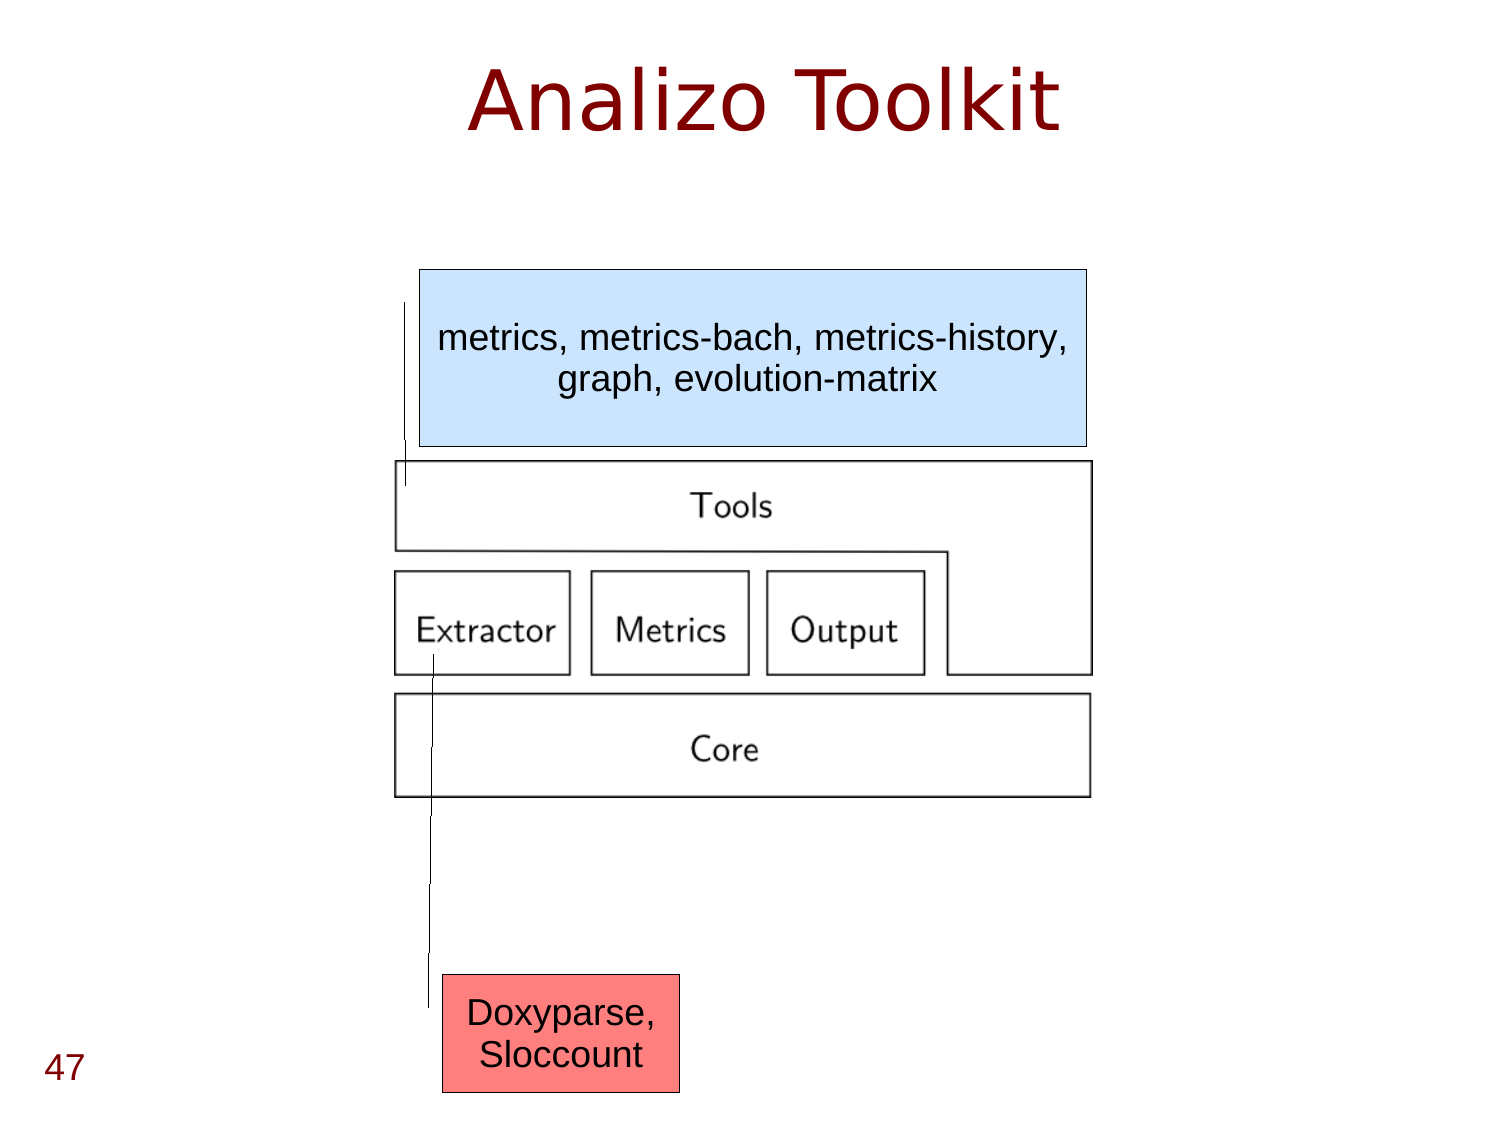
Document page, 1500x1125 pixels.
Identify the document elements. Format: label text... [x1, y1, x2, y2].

text_box Doxyparse, Sloccount [443, 974, 679, 1093]
text_box metrics, metrics-bach, metrics-history, graph, evolution-matrix [419, 269, 1087, 446]
picture [394, 460, 1093, 798]
title Analizo Toolkit [70, 27, 1459, 178]
